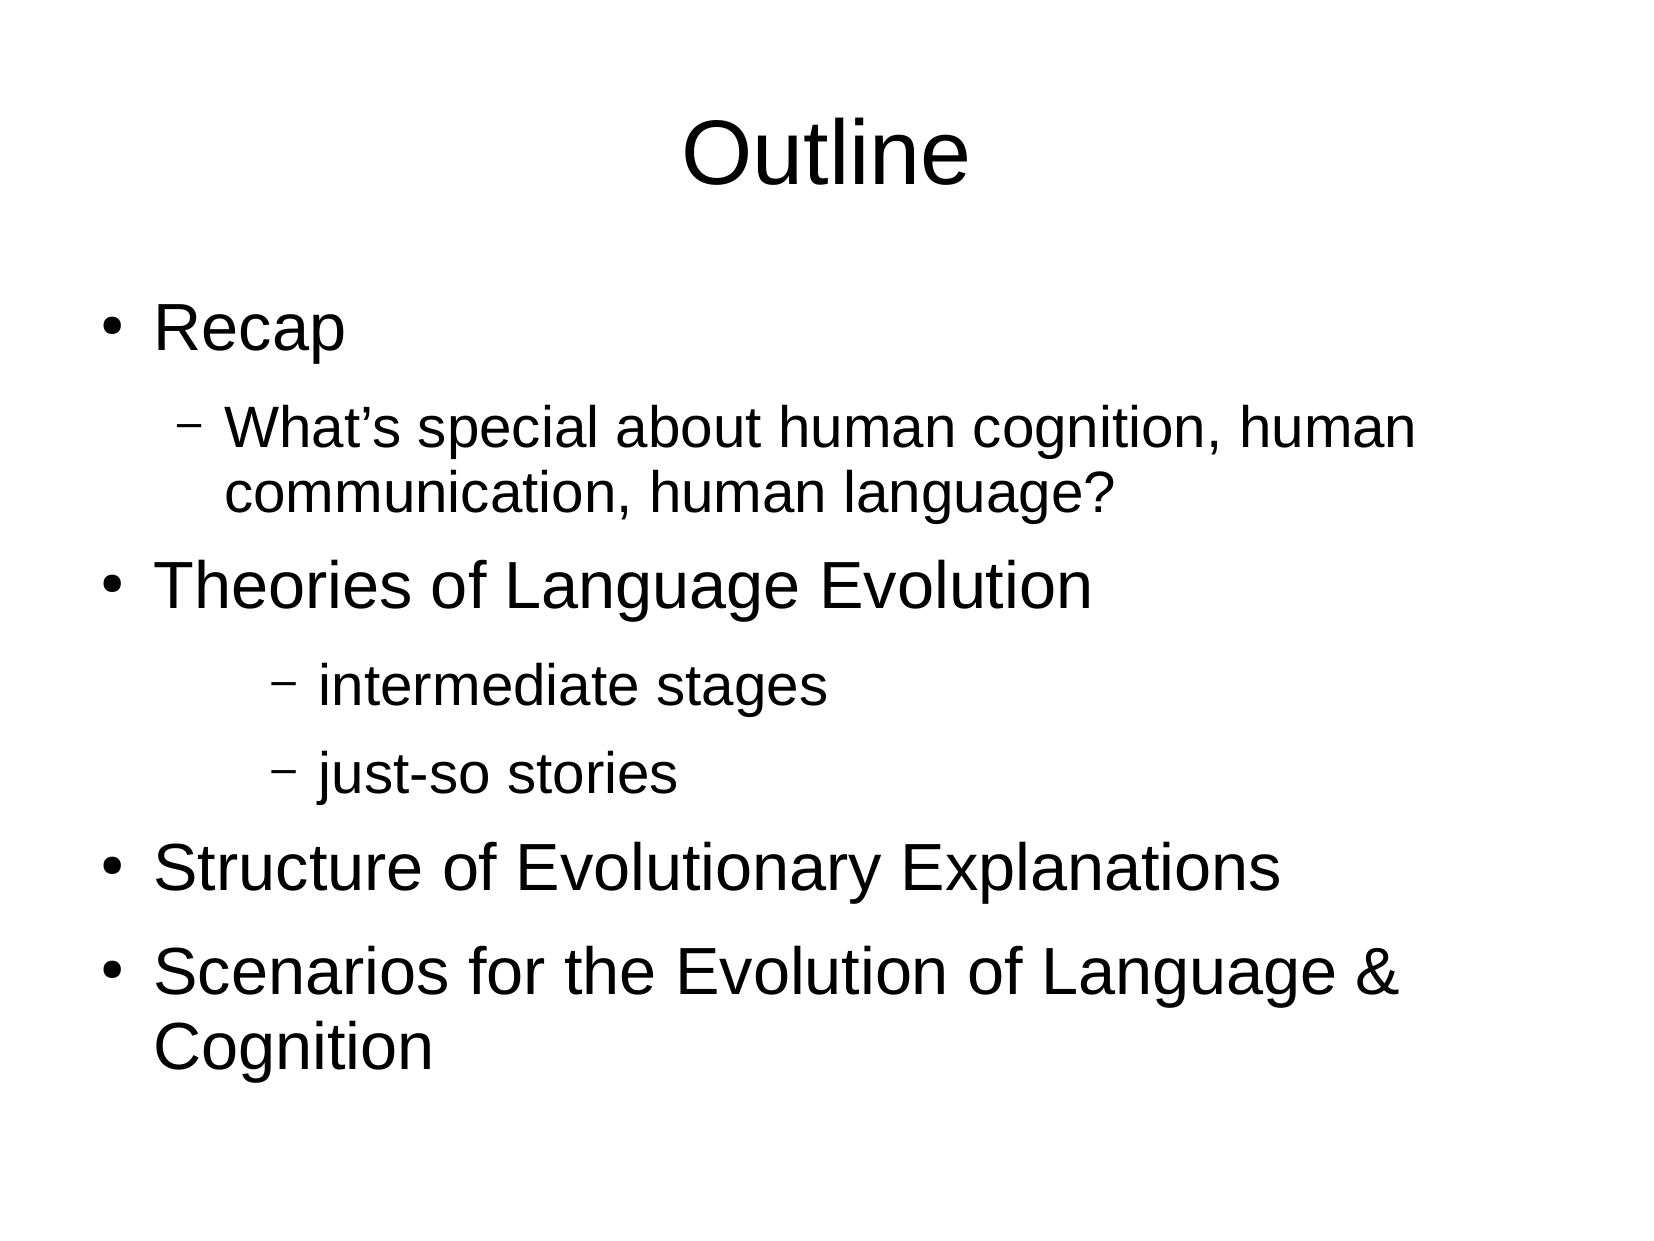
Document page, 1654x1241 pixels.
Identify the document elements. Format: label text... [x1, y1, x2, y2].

list Recap What’s special about human cognition, human communication, human language? Theories of Language Evolution intermediate stages just-so stories Structure of Evolutionary Explanations Scenarios for the Evolution of Language & Cognition [82, 290, 1571, 1094]
title Outline [82, 49, 1571, 257]
